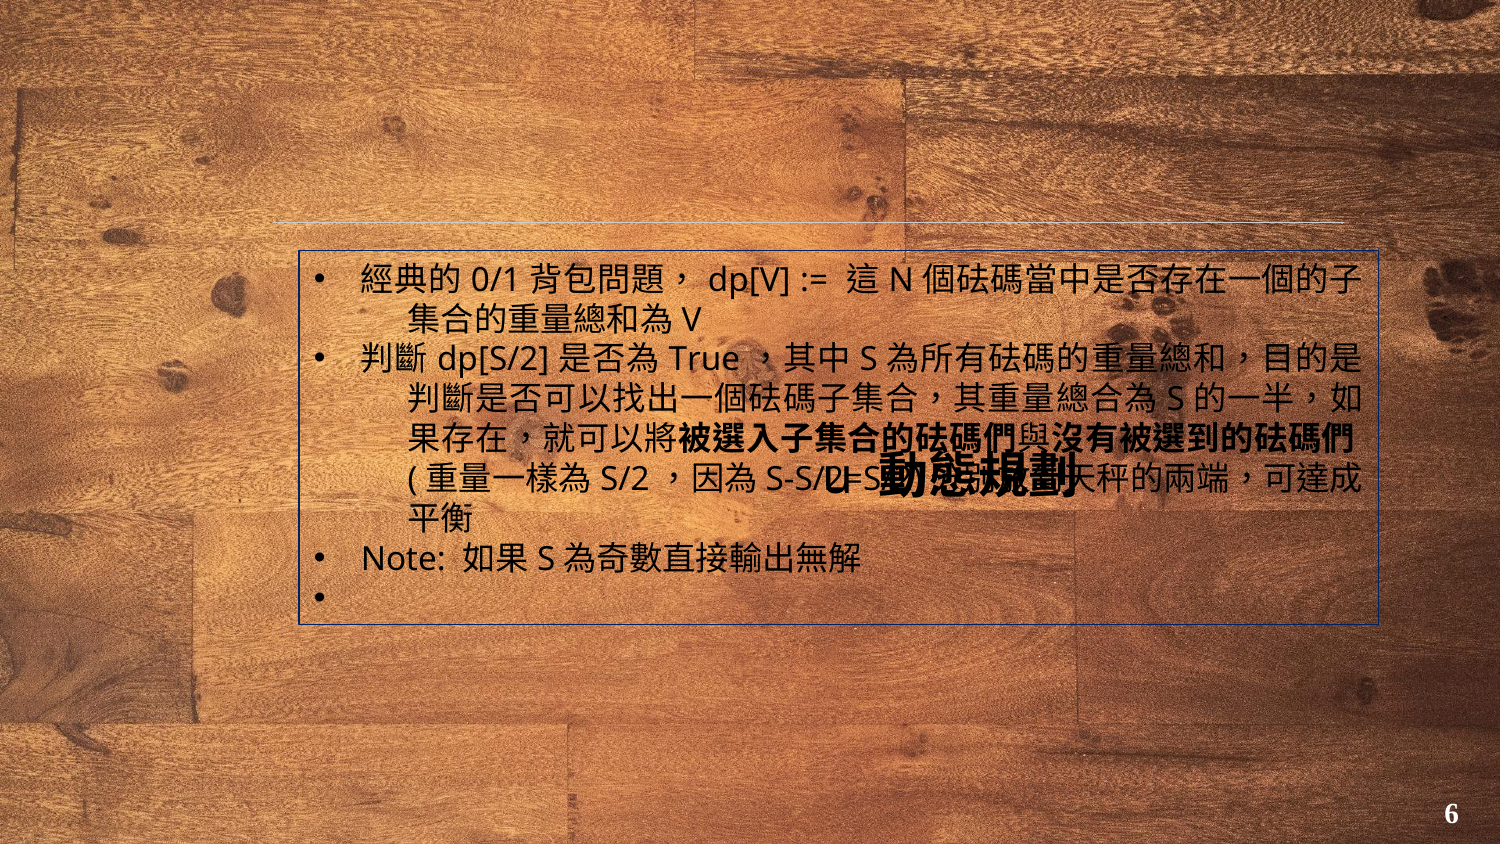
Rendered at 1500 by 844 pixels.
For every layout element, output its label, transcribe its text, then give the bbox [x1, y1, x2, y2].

slide_number 7 [1429, 779, 1500, 844]
text_box 經典的0/1背包問題，dp[V] := 這N個砝碼當中是否存在一個的子集合的重量總和為V 判斷dp[S/2]是否為True，其中S為所有砝碼的重量總和，目的是判斷是否可以找出一個砝碼子集合，其重量總合為S的一半，如果存在，就可以將被選入子集合的砝碼們與沒有被選到的砝碼們(重量一樣為S/2，因為S-S/2=S/2)分別放到天秤的兩端，可達成平衡 Note: 如果S為奇數直接輸出無解 [298, 250, 1379, 589]
title 動態規劃 [255, 117, 1341, 233]
